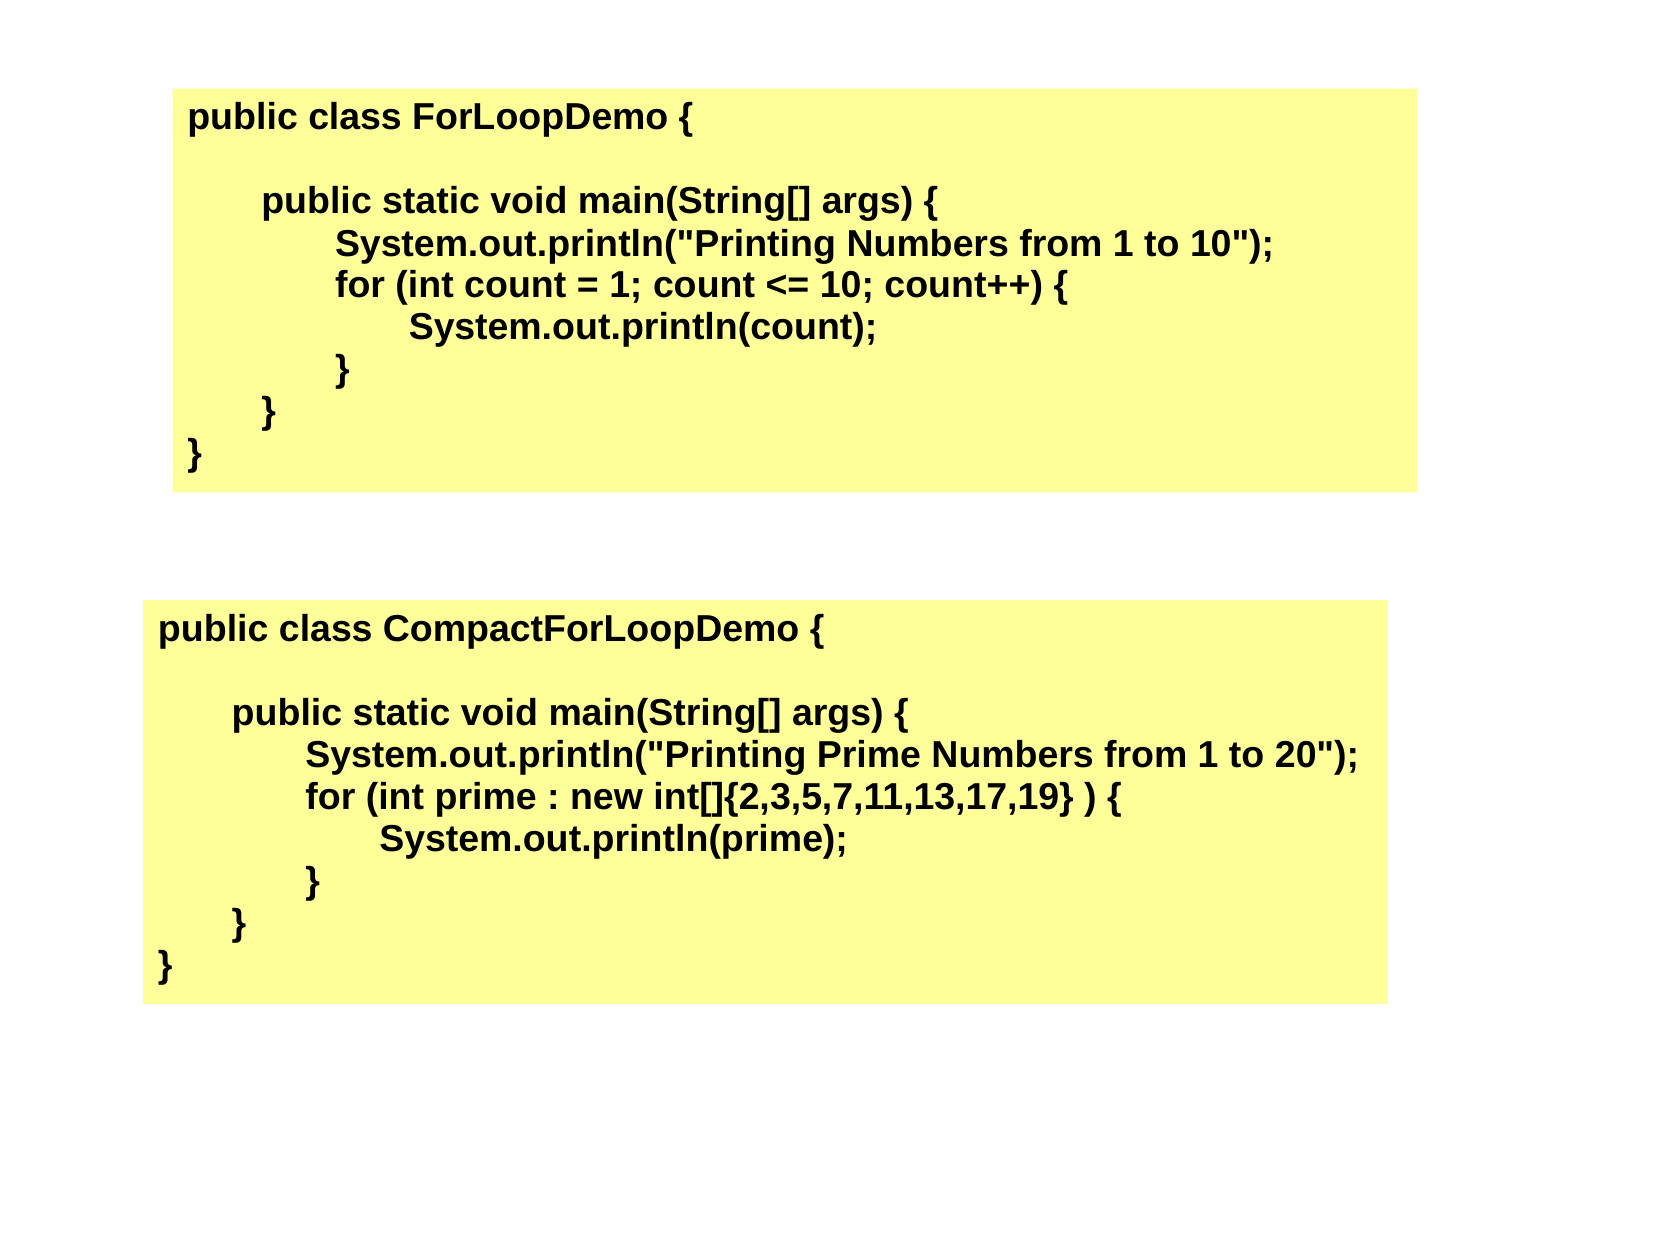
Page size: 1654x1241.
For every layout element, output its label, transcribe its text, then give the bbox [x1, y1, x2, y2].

text_box public class CompactForLoopDemo { public static void main(String[] args) { System.out.println("Printing Prime Numbers from 1 to 20"); for (int prime : new int[]{2,3,5,7,11,13,17,19} ) { System.out.println(prime); } } } [143, 600, 1388, 1004]
text_box public class ForLoopDemo { public static void main(String[] args) { System.out.println("Printing Numbers from 1 to 10"); for (int count = 1; count <= 10; count++) { System.out.println(count); } } } [172, 88, 1418, 493]
